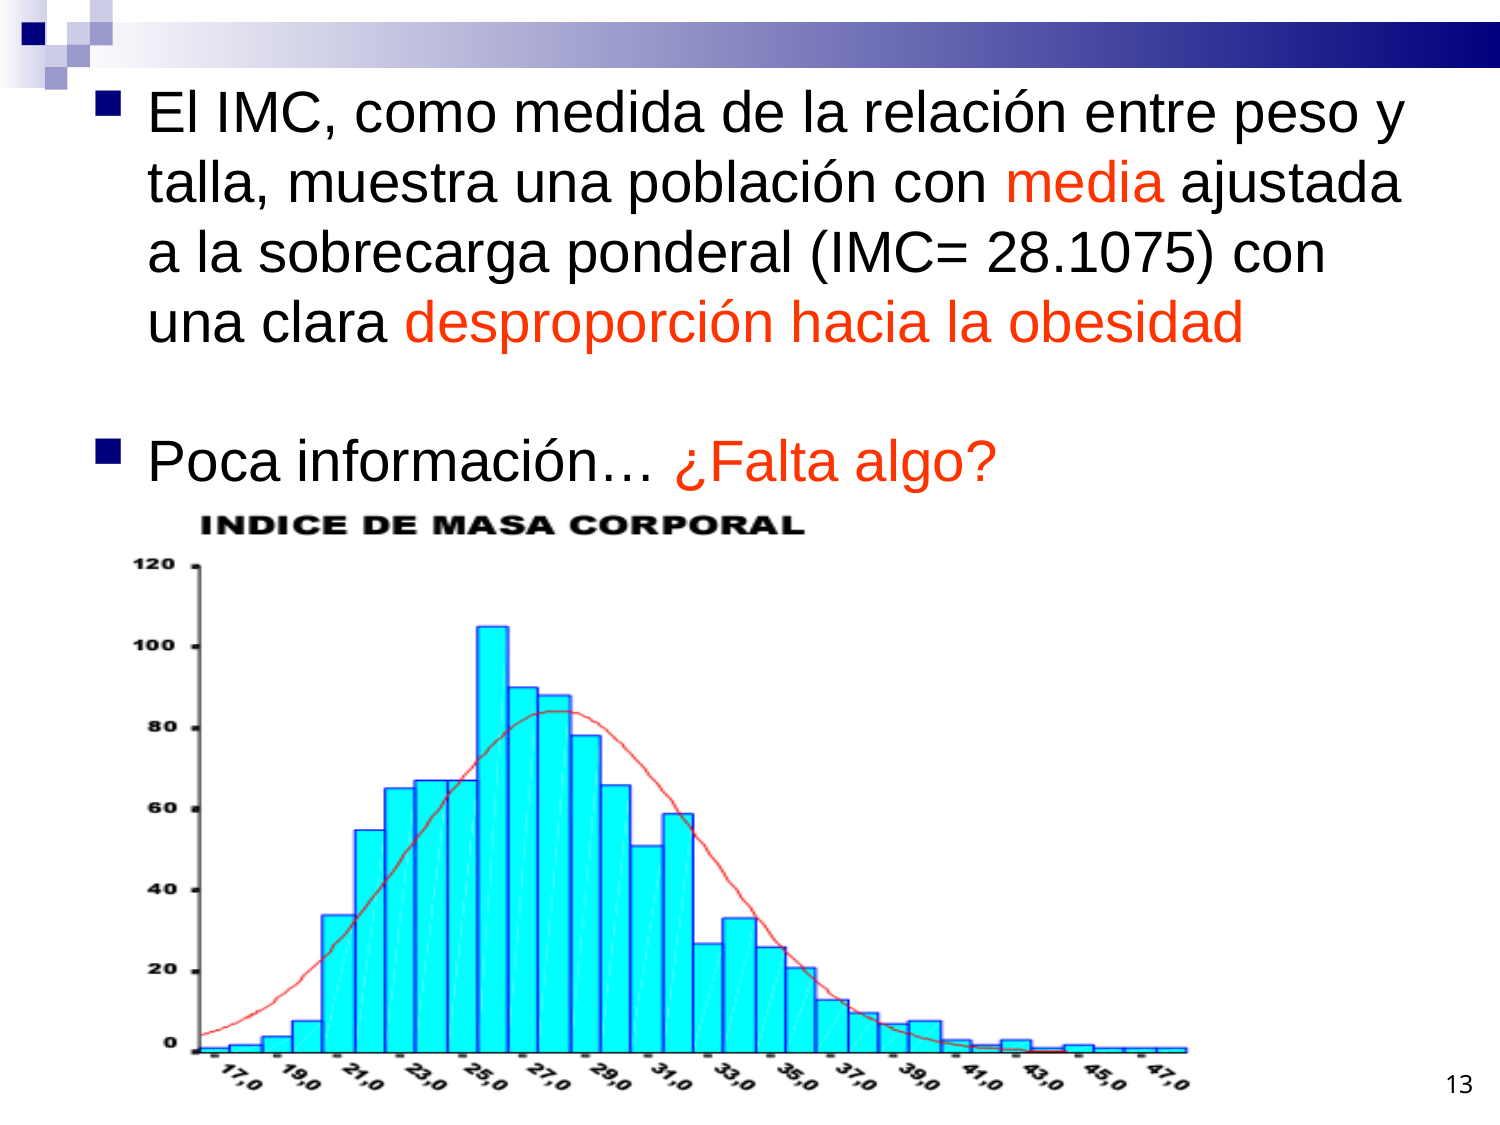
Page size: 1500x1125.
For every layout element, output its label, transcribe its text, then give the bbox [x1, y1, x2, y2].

list El IMC, como medida de la relación entre peso y talla, muestra una población con media ajustada a la sobrecarga ponderal (IMC= 28.1075) con una clara desproporción hacia la obesidad Poca información… ¿Falta algo? [76, 66, 1436, 539]
text_box [112, 503, 1199, 1102]
text_box <número> [1139, 1070, 1489, 1110]
